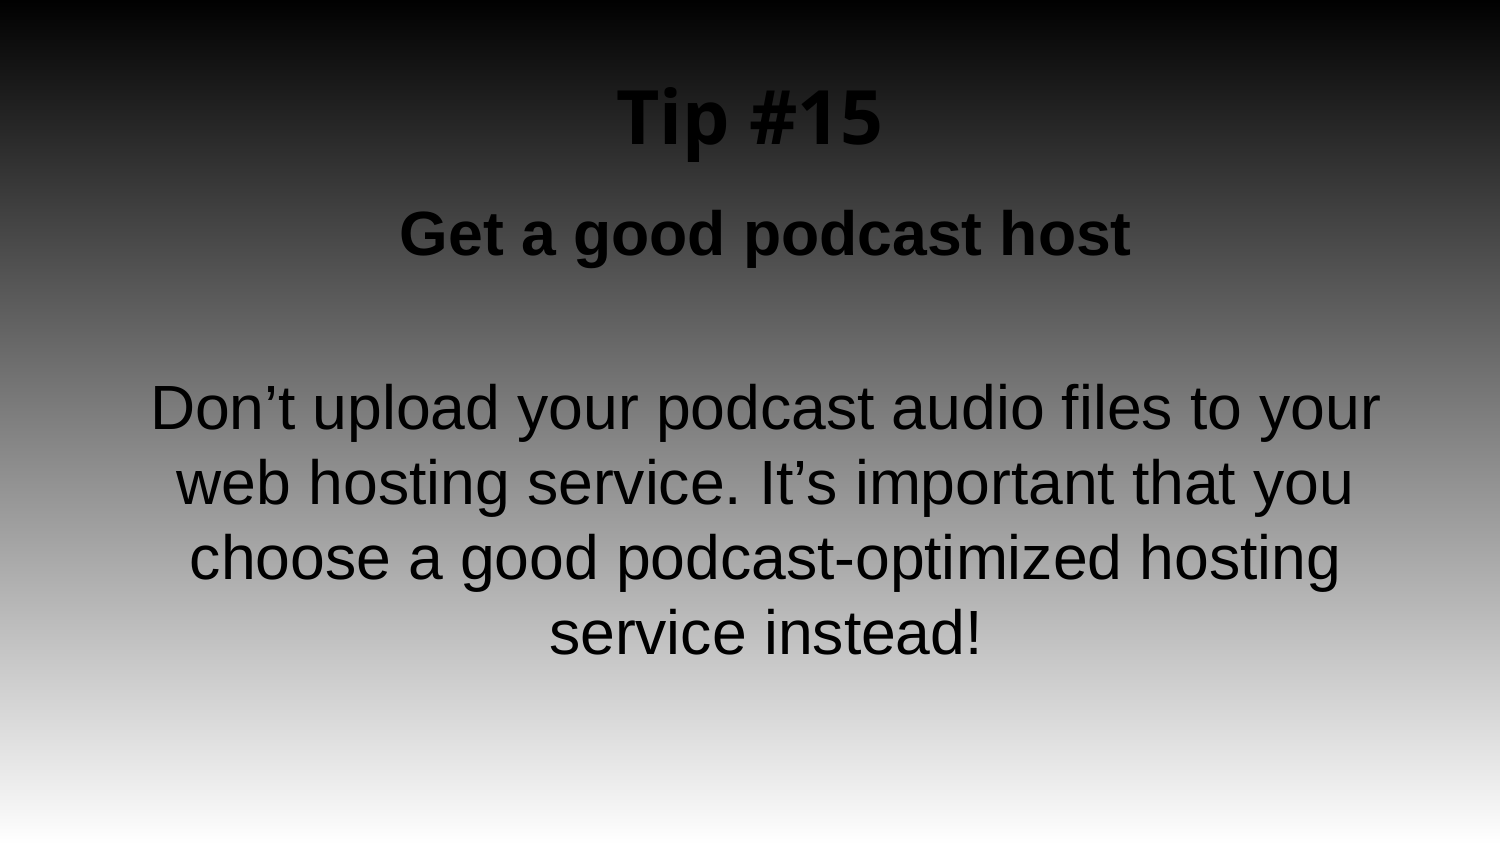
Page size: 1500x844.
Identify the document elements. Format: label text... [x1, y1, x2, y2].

title Tip #15 [75, 33, 1425, 175]
list Get a good podcast host Don’t upload your podcast audio files to your web hosting service. It’s important that you choose a good podcast-optimized hosting service instead! [91, 90, 1442, 762]
